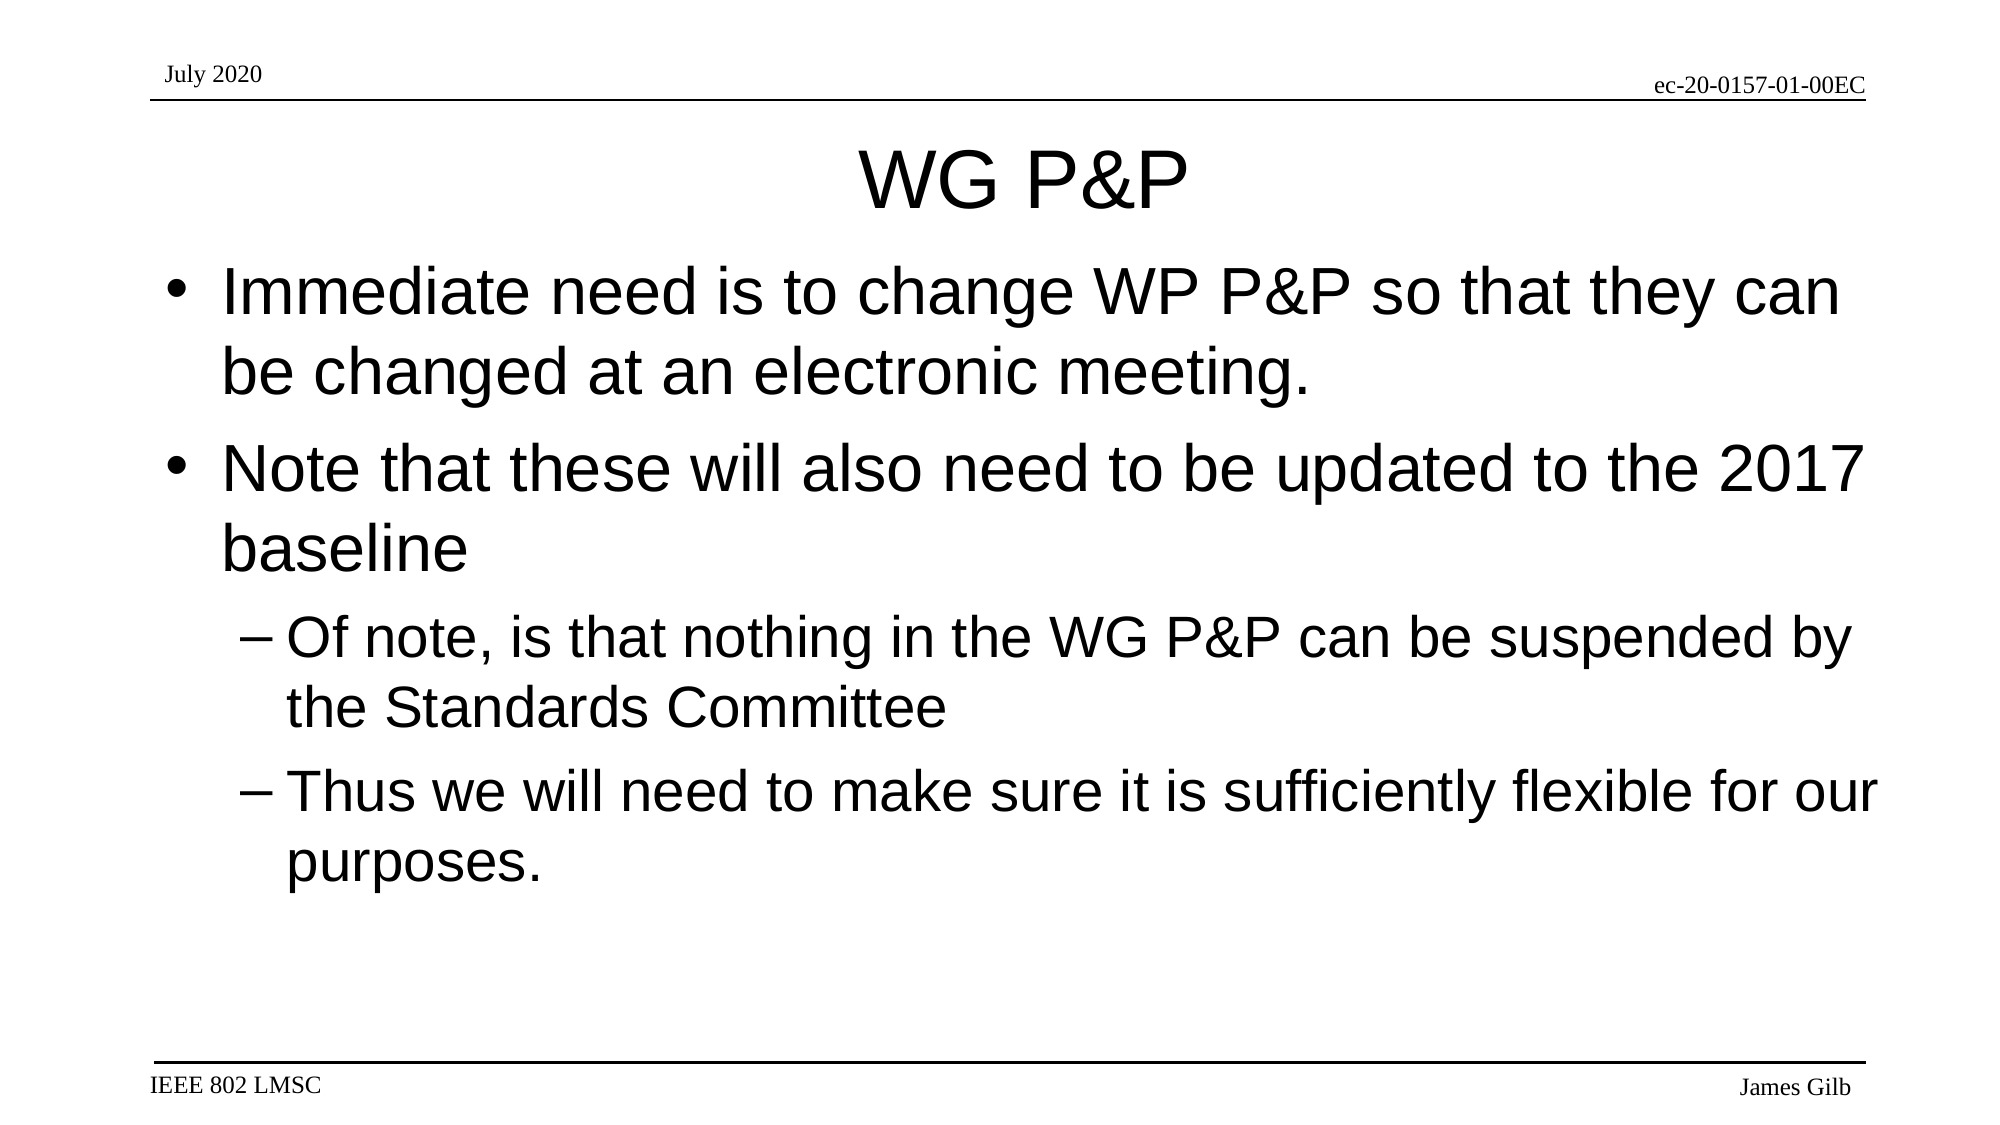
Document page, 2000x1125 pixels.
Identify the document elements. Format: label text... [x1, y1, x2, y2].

title WG P&P [149, 112, 1900, 238]
list Immediate need is to change WP P&P so that they can be changed at an electronic meeting. Note that these will also need to be updated to the 2017 baseline Of note, is that nothing in the WG P&P can be suspended by the Standards Committee Thus we will need to make sure it is sufficiently flexible for our purposes. [149, 239, 1900, 1051]
